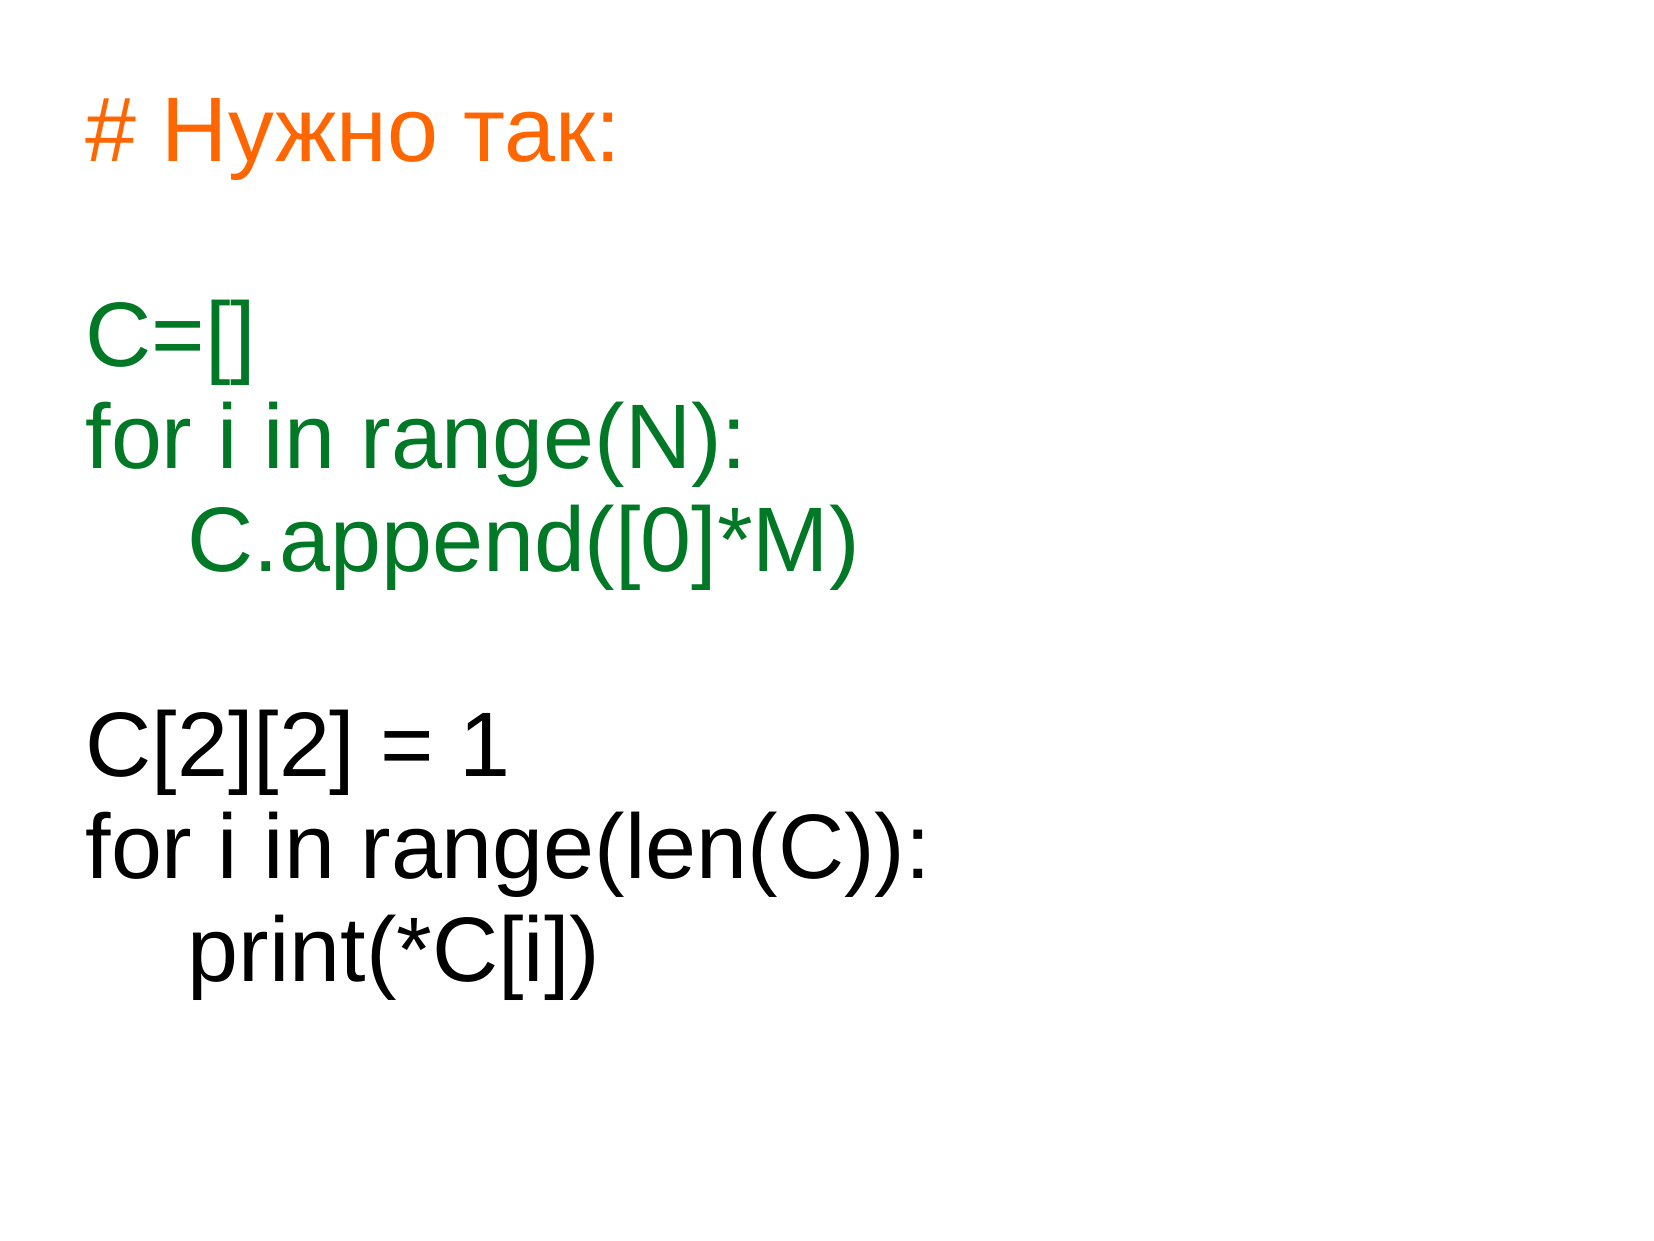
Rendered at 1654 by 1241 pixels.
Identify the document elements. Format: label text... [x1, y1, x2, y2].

text_box # Нужно так: C=[] for i in range(N): C.append([0]*M) C[2][2] = 1 for i in range(len(C)): print(*C[i]) [70, 70, 1028, 1009]
